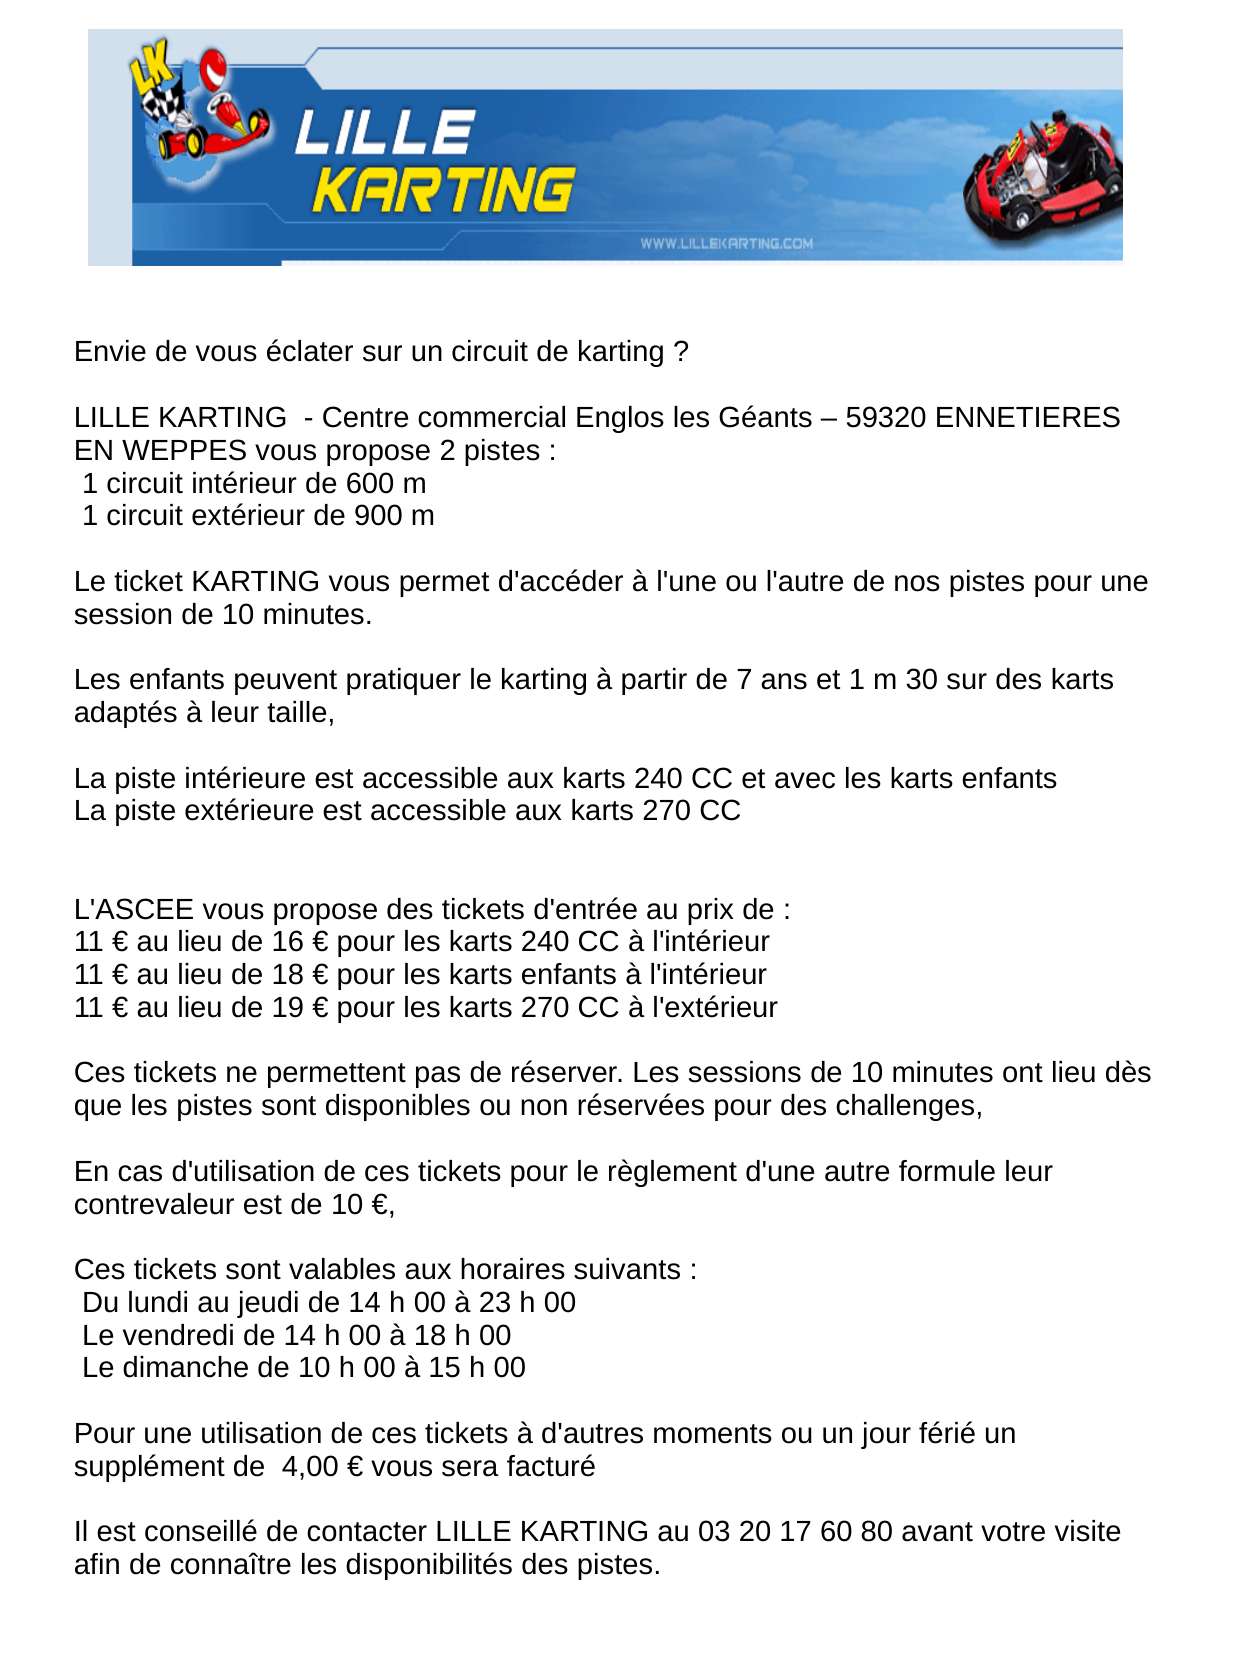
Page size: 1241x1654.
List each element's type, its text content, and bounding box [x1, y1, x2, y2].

text_box Envie de vous éclater sur un circuit de karting ? LILLE KARTING - Centre commercial Englos les Géants – 59320 ENNETIERES EN WEPPES vous propose 2 pistes : 1 circuit intérieur de 600 m 1 circuit extérieur de 900 m Le ticket KARTING vous permet d'accéder à l'une ou l'autre de nos pistes pour une session de 10 minutes. Les enfants peuvent pratiquer le karting à partir de 7 ans et 1 m 30 sur des karts adaptés à leur taille, La piste intérieure est accessible aux karts 240 CC et avec les karts enfants La piste extérieure est accessible aux karts 270 CC L'ASCEE vous propose des tickets d'entrée au prix de : 11 € au lieu de 16 € pour les karts 240 CC à l'intérieur 11 € au lieu de 18 € pour les karts enfants à l'intérieur 11 € au lieu de 19 € pour les karts 270 CC à l'extérieur Ces tickets ne permettent pas de réserver. Les sessions de 10 minutes ont lieu dès que les pistes sont disponibles ou non réservées pour des challenges, En cas d'utilisation de ces tickets pour le règlement d'une autre formule leur contrevaleur est de 10 €, Ces tickets sont valables aux horaires suivants : Du lundi au jeudi de 14 h 00 à 23 h 00 Le vendredi de 14 h 00 à 18 h 00 Le dimanche de 10 h 00 à 15 h 00 Pour une utilisation de ces tickets à d'autres moments ou un jour férié un supplément de 4,00 € vous sera facturé Il est conseillé de contacter LILLE KARTING au 03 20 17 60 80 avant votre visite afin de connaître les disponibilités des pistes. [59, 295, 1182, 1595]
picture [88, 29, 1123, 266]
